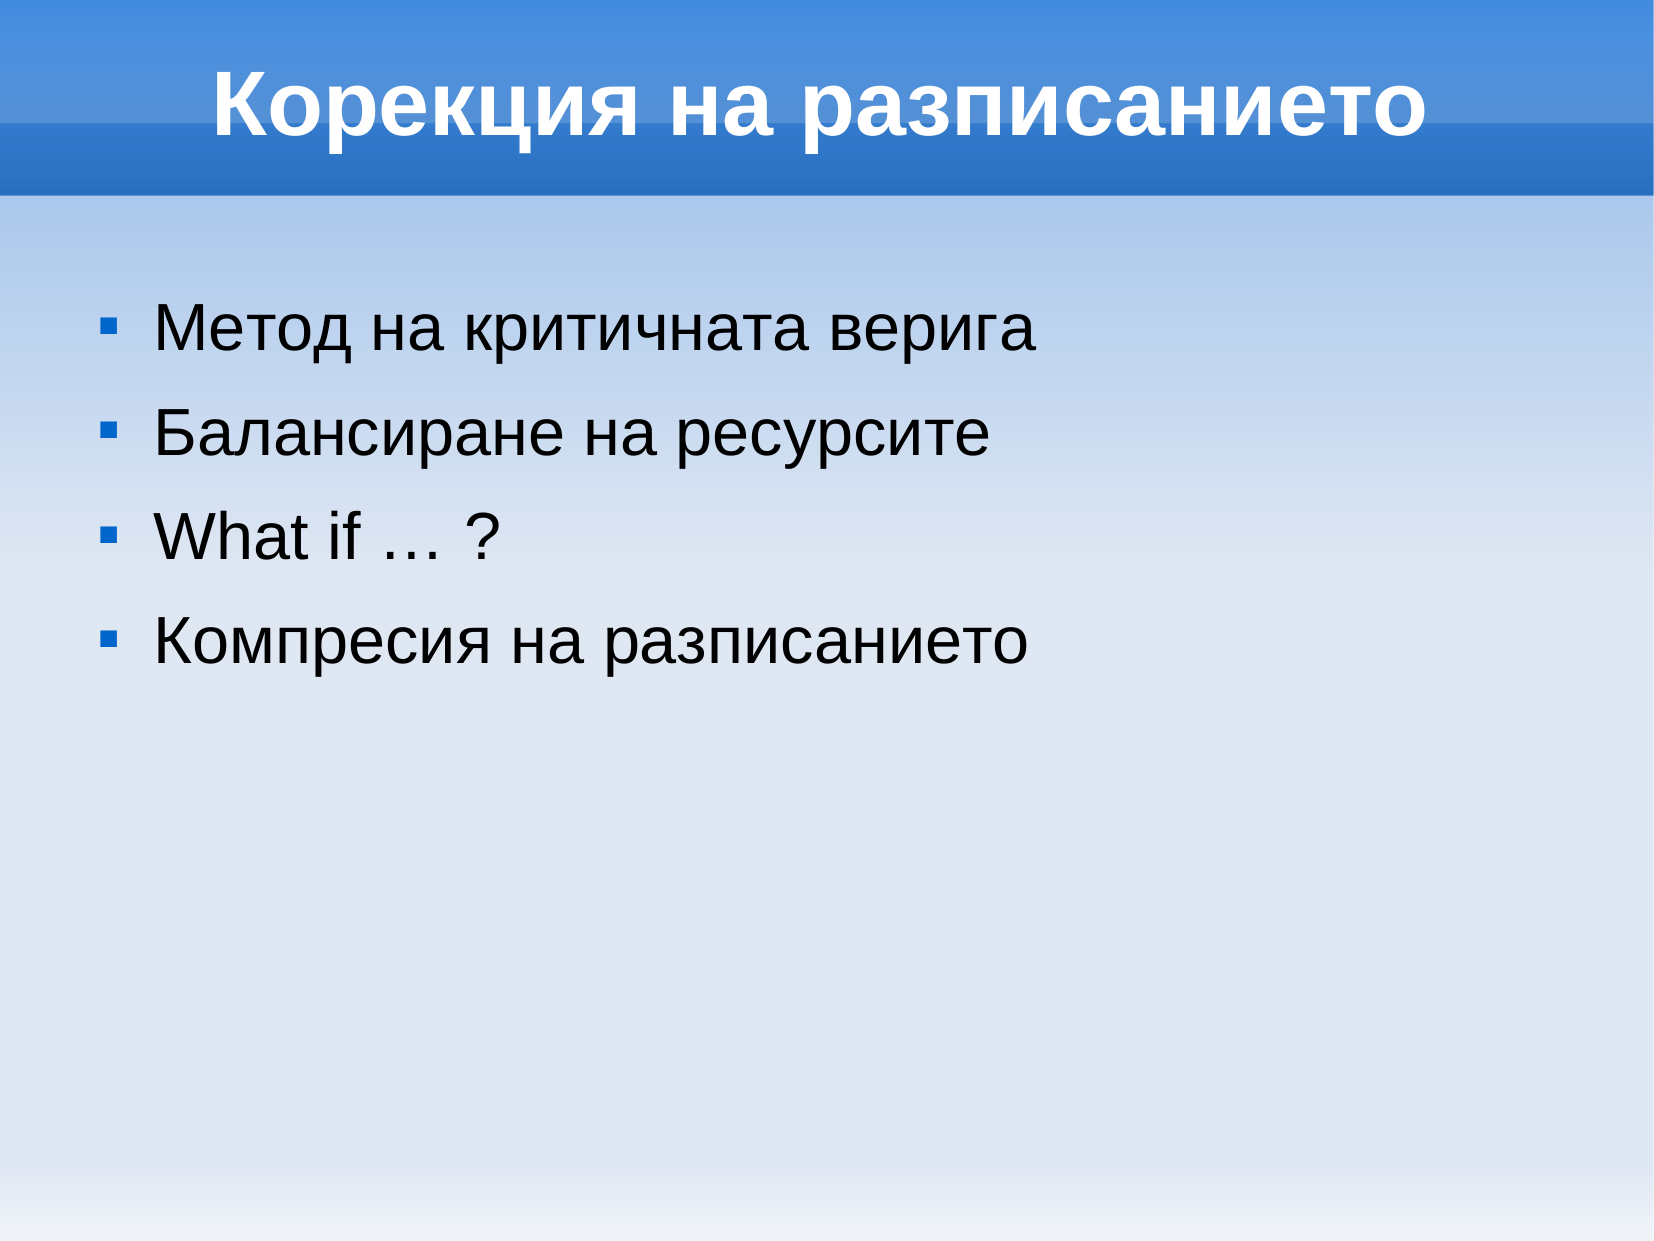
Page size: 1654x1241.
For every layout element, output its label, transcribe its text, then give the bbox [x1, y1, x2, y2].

title Корекция на разписанието [76, 7, 1565, 200]
picture [0, 0, 1654, 1241]
list Метод на критичната верига Балансиране на ресурсите What if … ? Компресия на разписанието [82, 290, 1571, 1094]
